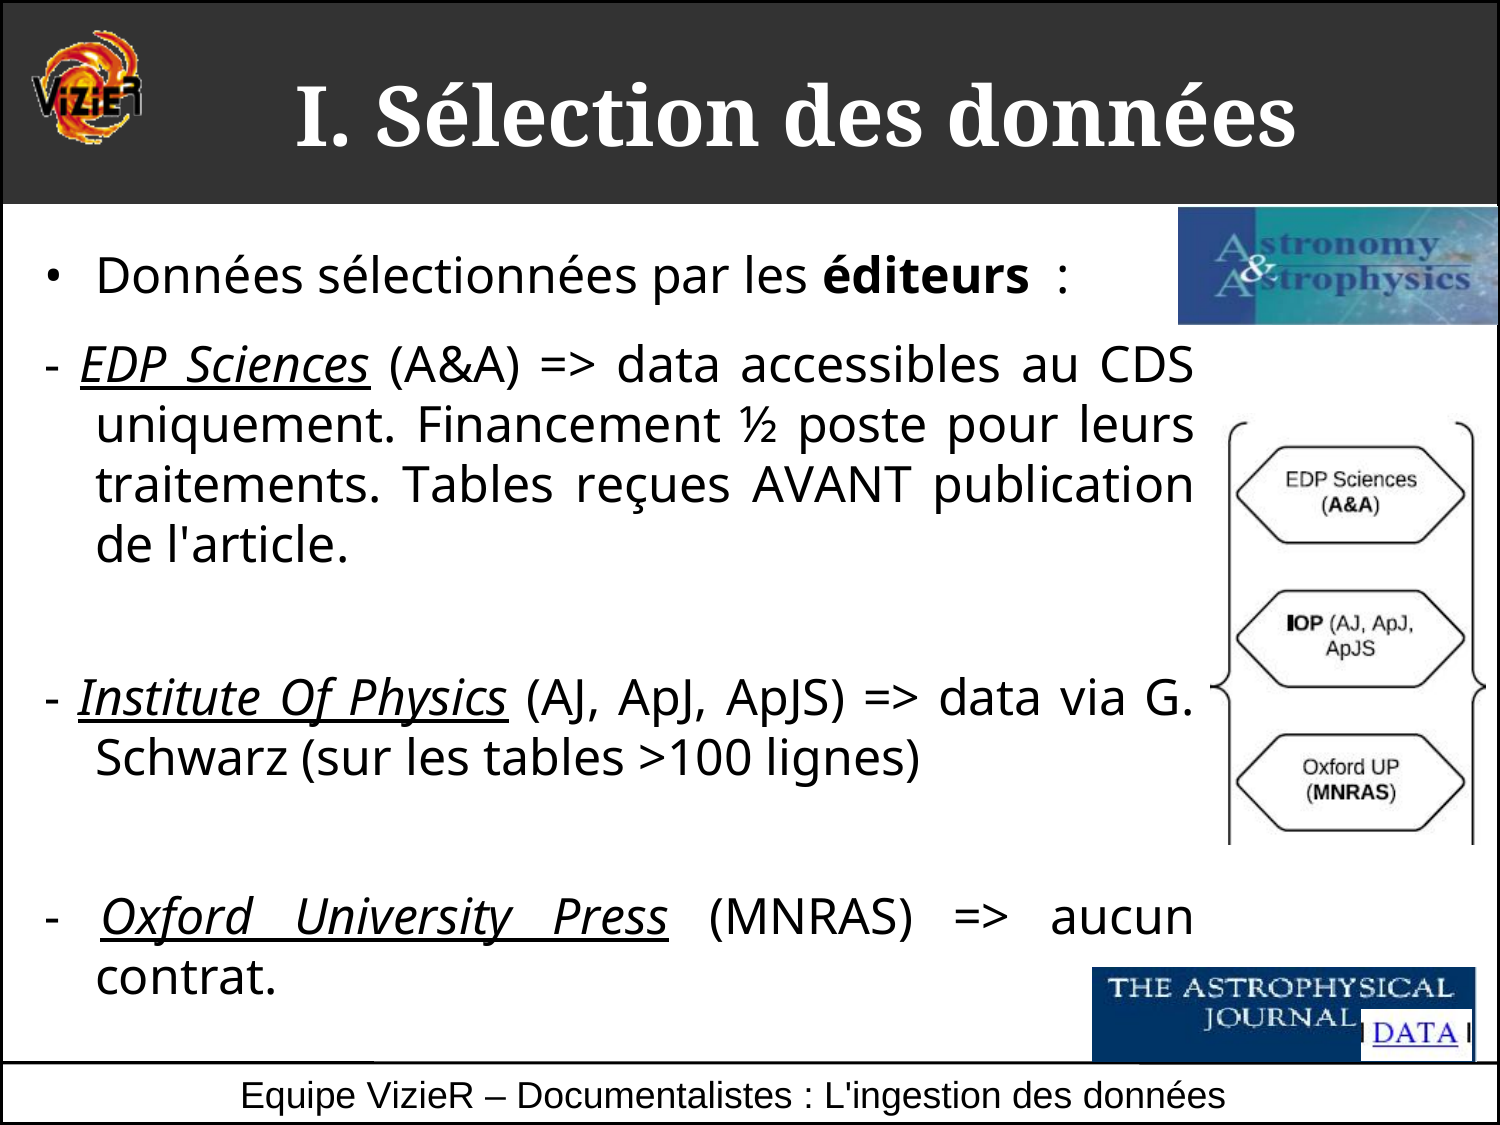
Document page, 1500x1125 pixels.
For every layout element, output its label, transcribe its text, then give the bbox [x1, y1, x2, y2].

picture [29, 29, 148, 148]
list Données sélectionnées par les éditeurs : - EDP Sciences (A&A) => data accessibles au CDS uniquement. Financement ½ poste pour leurs traitements. Tables reçues AVANT publication de l'article. - Institute Of Physics (AJ, ApJ, ApJS) => data via G. Schwarz (sur les tables >100 lignes)‏ - Oxford University Press (MNRAS) => aucun contrat. [29, 236, 1211, 1085]
picture [1178, 206, 1498, 325]
title I. Sélection des données [177, 18, 1418, 207]
picture [1092, 967, 1477, 1062]
picture [1210, 413, 1486, 845]
